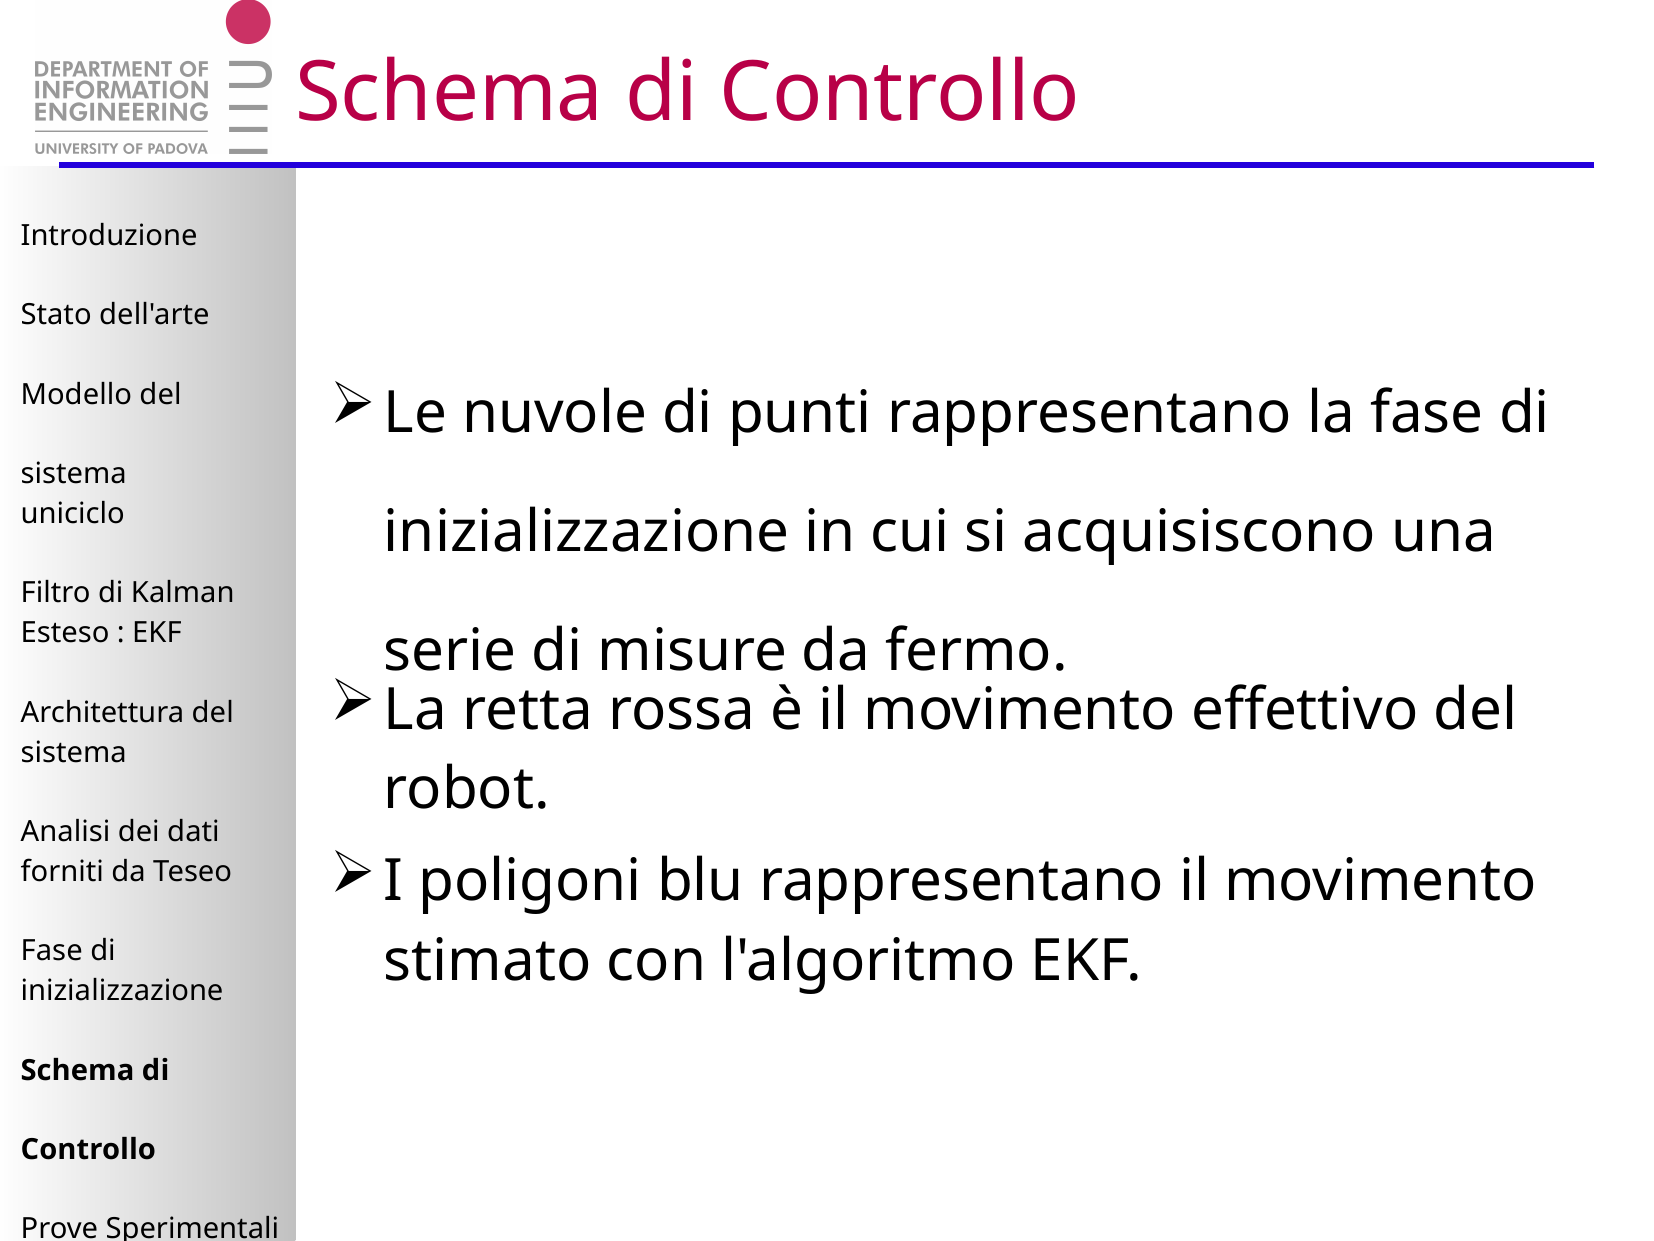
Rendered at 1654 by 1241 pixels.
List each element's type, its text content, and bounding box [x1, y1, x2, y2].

list I poligoni blu rappresentano il movimento stimato con l'algoritmo EKF. [312, 838, 1613, 958]
picture [35, 0, 272, 154]
list Le nuvole di punti rappresentano la fase di inizializzazione in cui si acquisiscono una serie di misure da fermo. [312, 330, 1613, 568]
list La retta rossa è il movimento effettivo del robot. [312, 667, 1613, 727]
title Schema di Controllo [295, 29, 1536, 148]
text_box Introduzione Stato dell'arte Modello del sistema uniciclo Filtro di Kalman Esteso : EKF Architettura del sistema Analisi dei dati forniti da Teseo Fase di inizializzazione Schema di Controllo Prove Sperimentali Conclusioni Sviluppi futuri [5, 206, 302, 1211]
